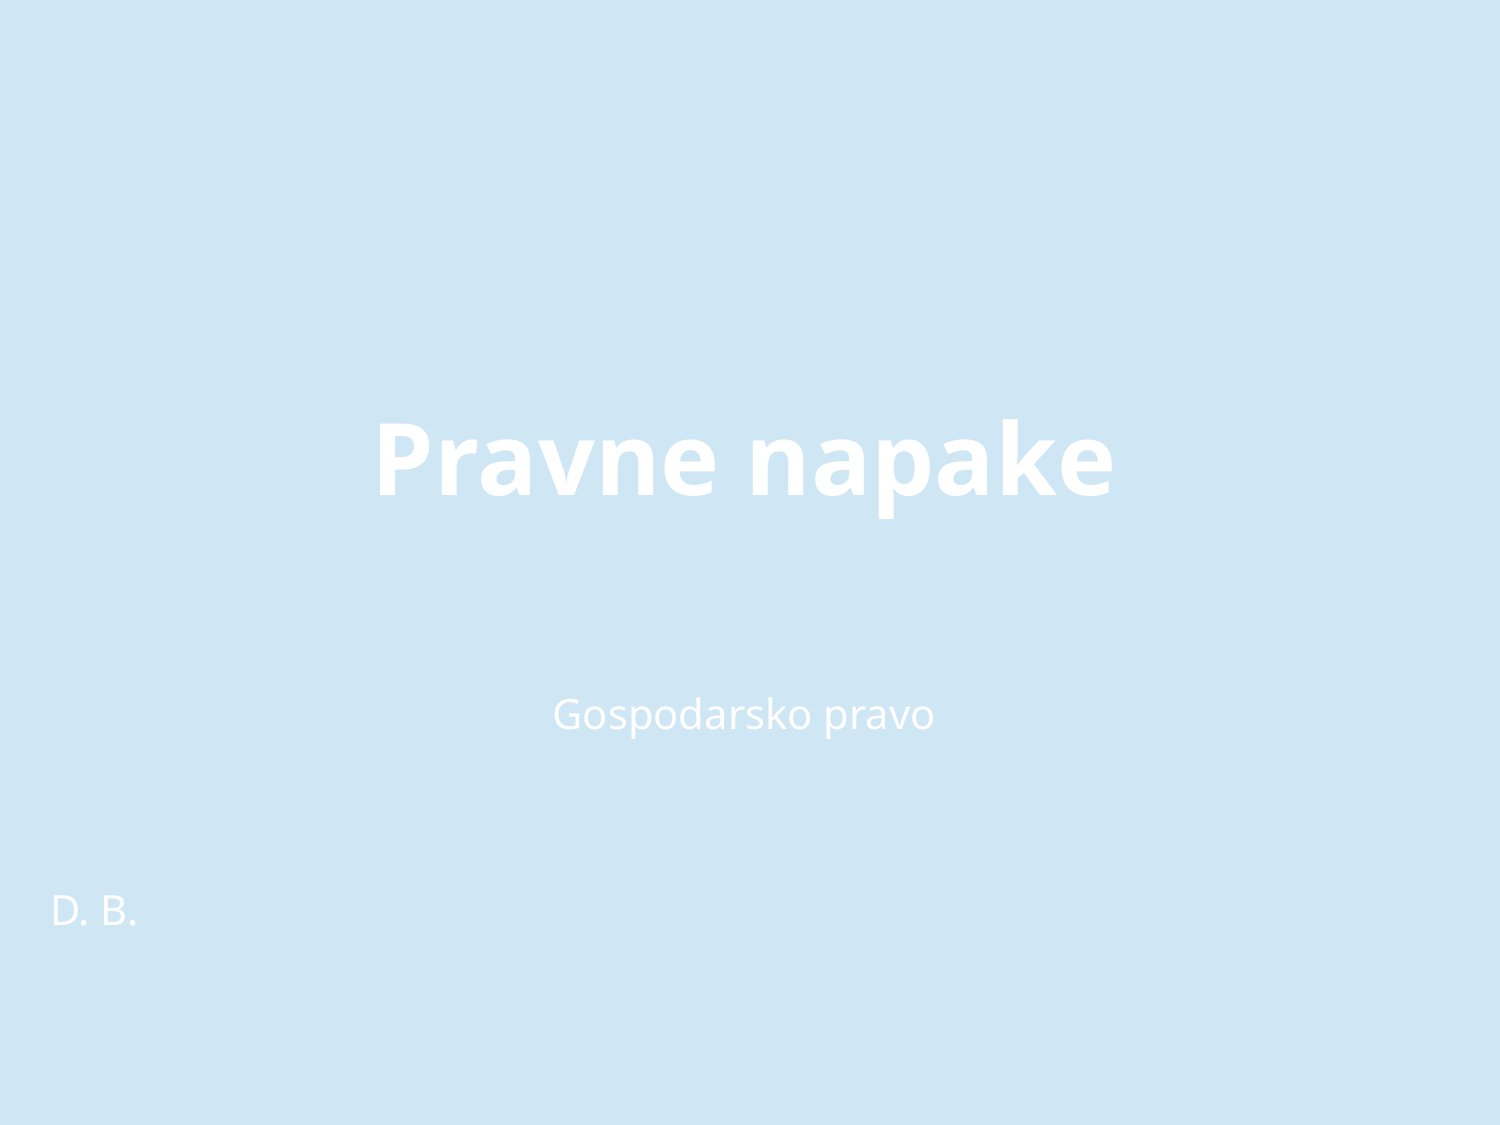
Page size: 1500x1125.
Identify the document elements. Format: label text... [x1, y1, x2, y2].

title Pravne napake [69, 224, 1420, 525]
subtitle Gospodarsko pravo D. B. [35, 546, 1454, 1090]
